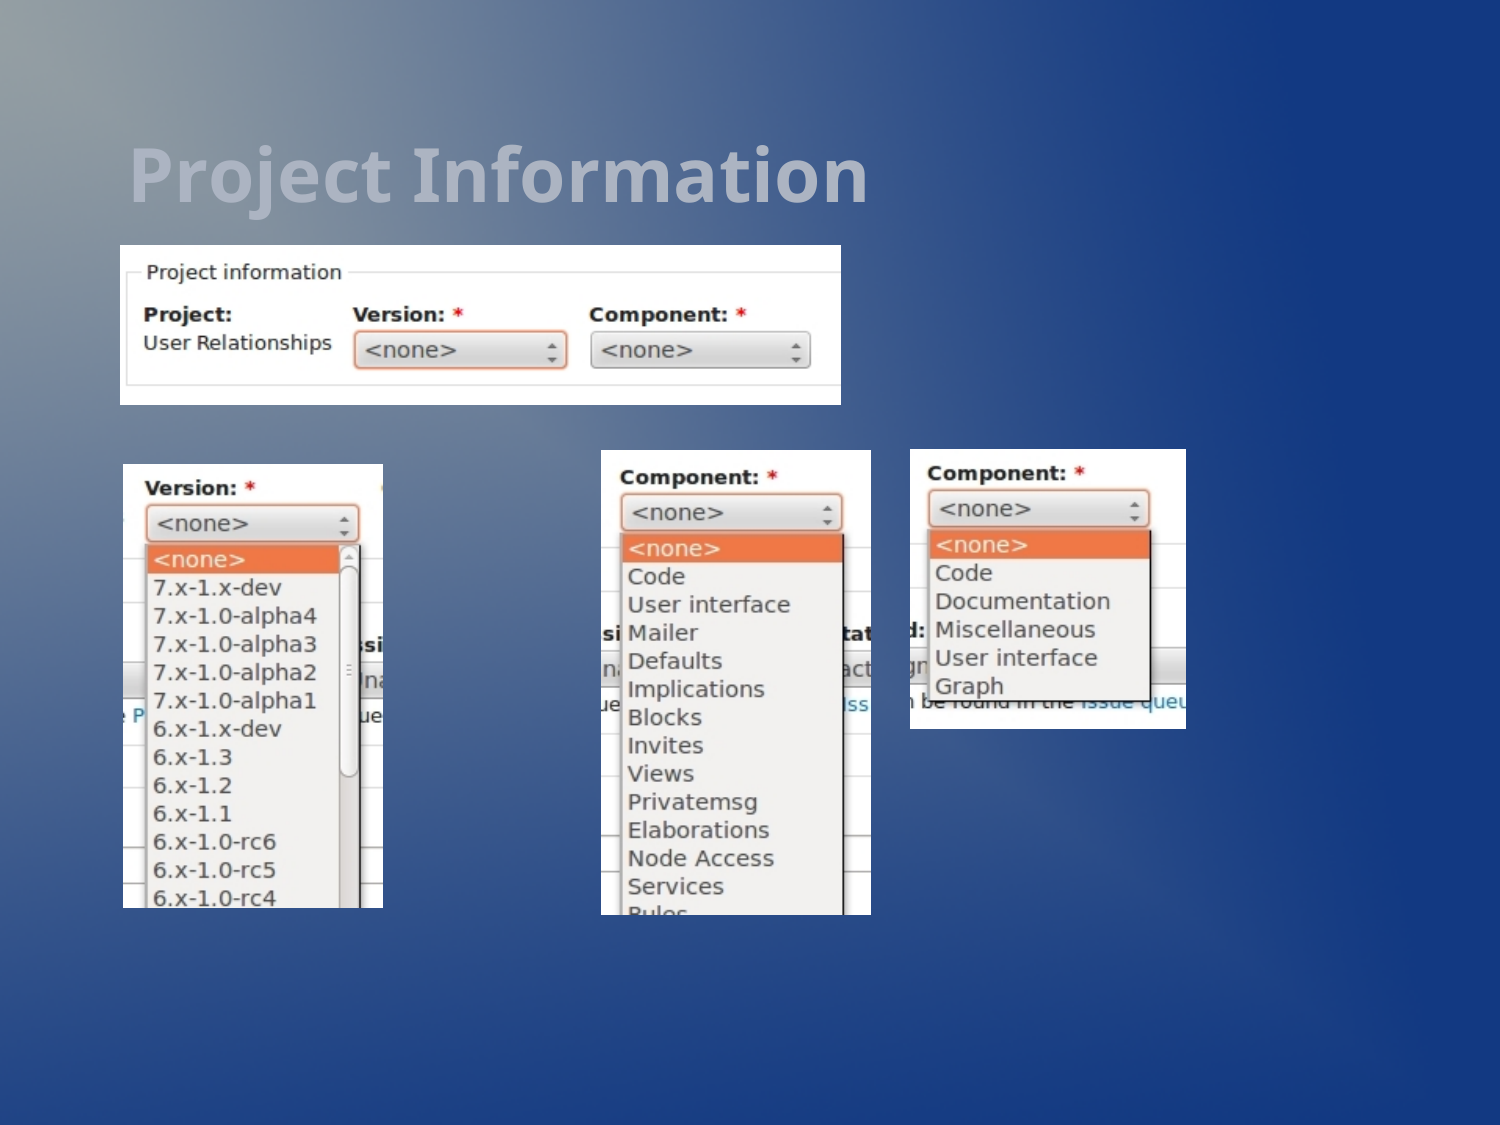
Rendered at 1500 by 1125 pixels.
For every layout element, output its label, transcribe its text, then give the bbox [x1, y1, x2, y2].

picture [0, 0, 1500, 1125]
title Project Information [75, 14, 1425, 233]
